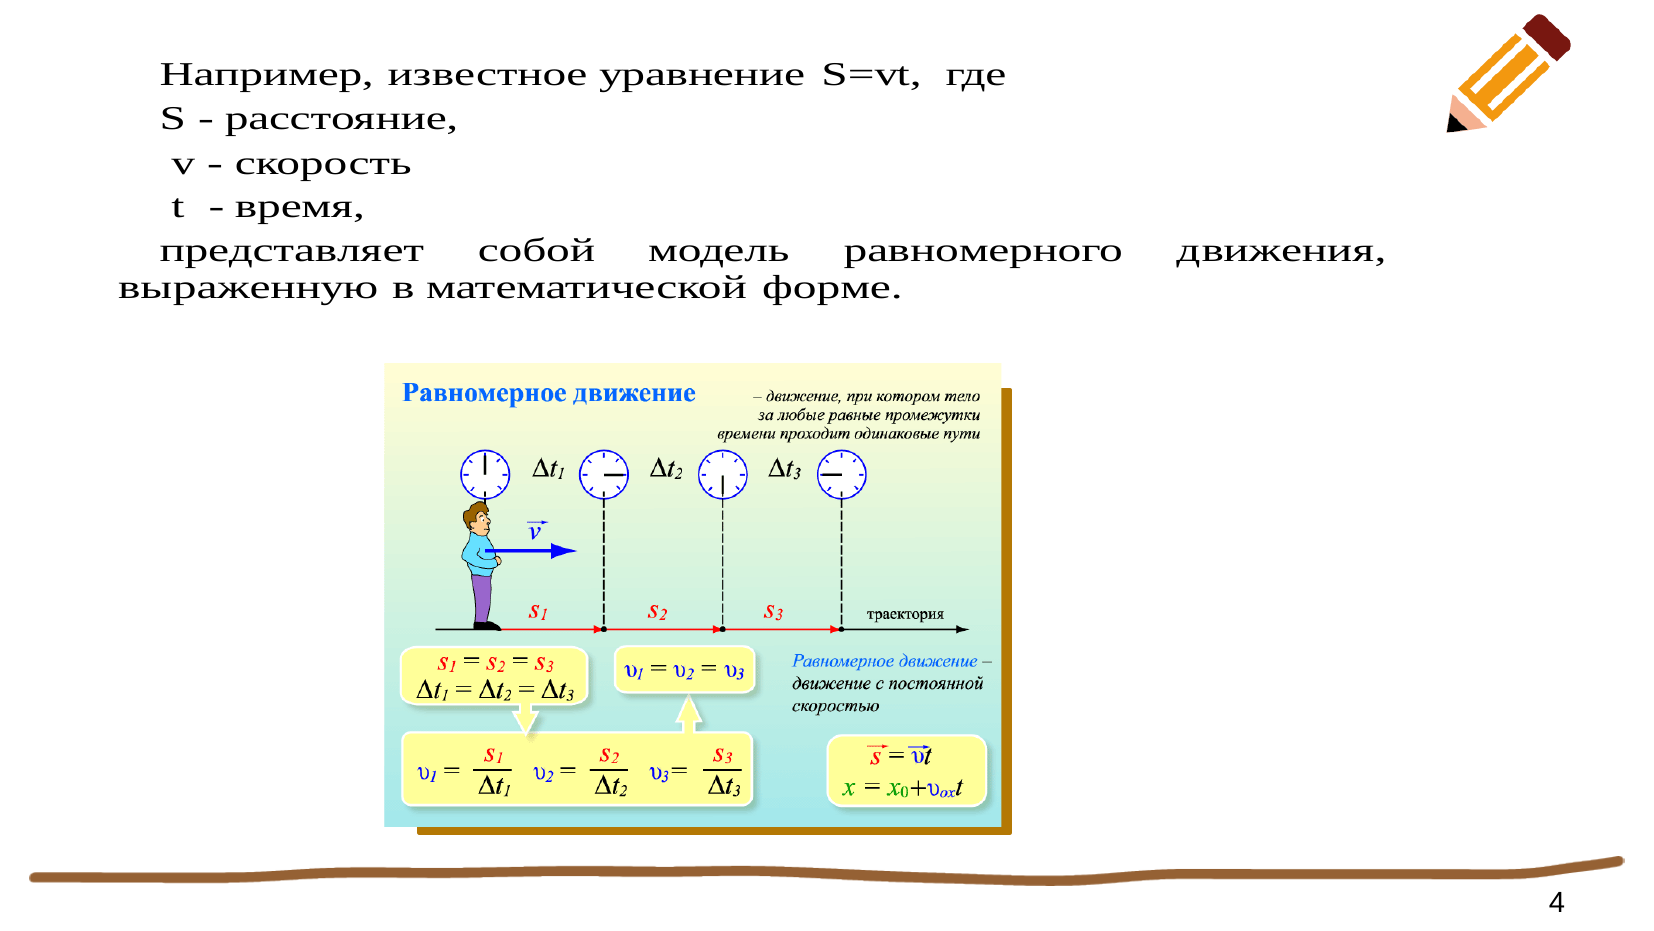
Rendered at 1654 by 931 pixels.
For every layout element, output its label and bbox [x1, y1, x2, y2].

picture [1446, 14, 1571, 133]
picture [383, 363, 1002, 827]
picture [88, 42, 1415, 325]
text_box [419, 389, 1010, 833]
picture [29, 856, 1625, 886]
